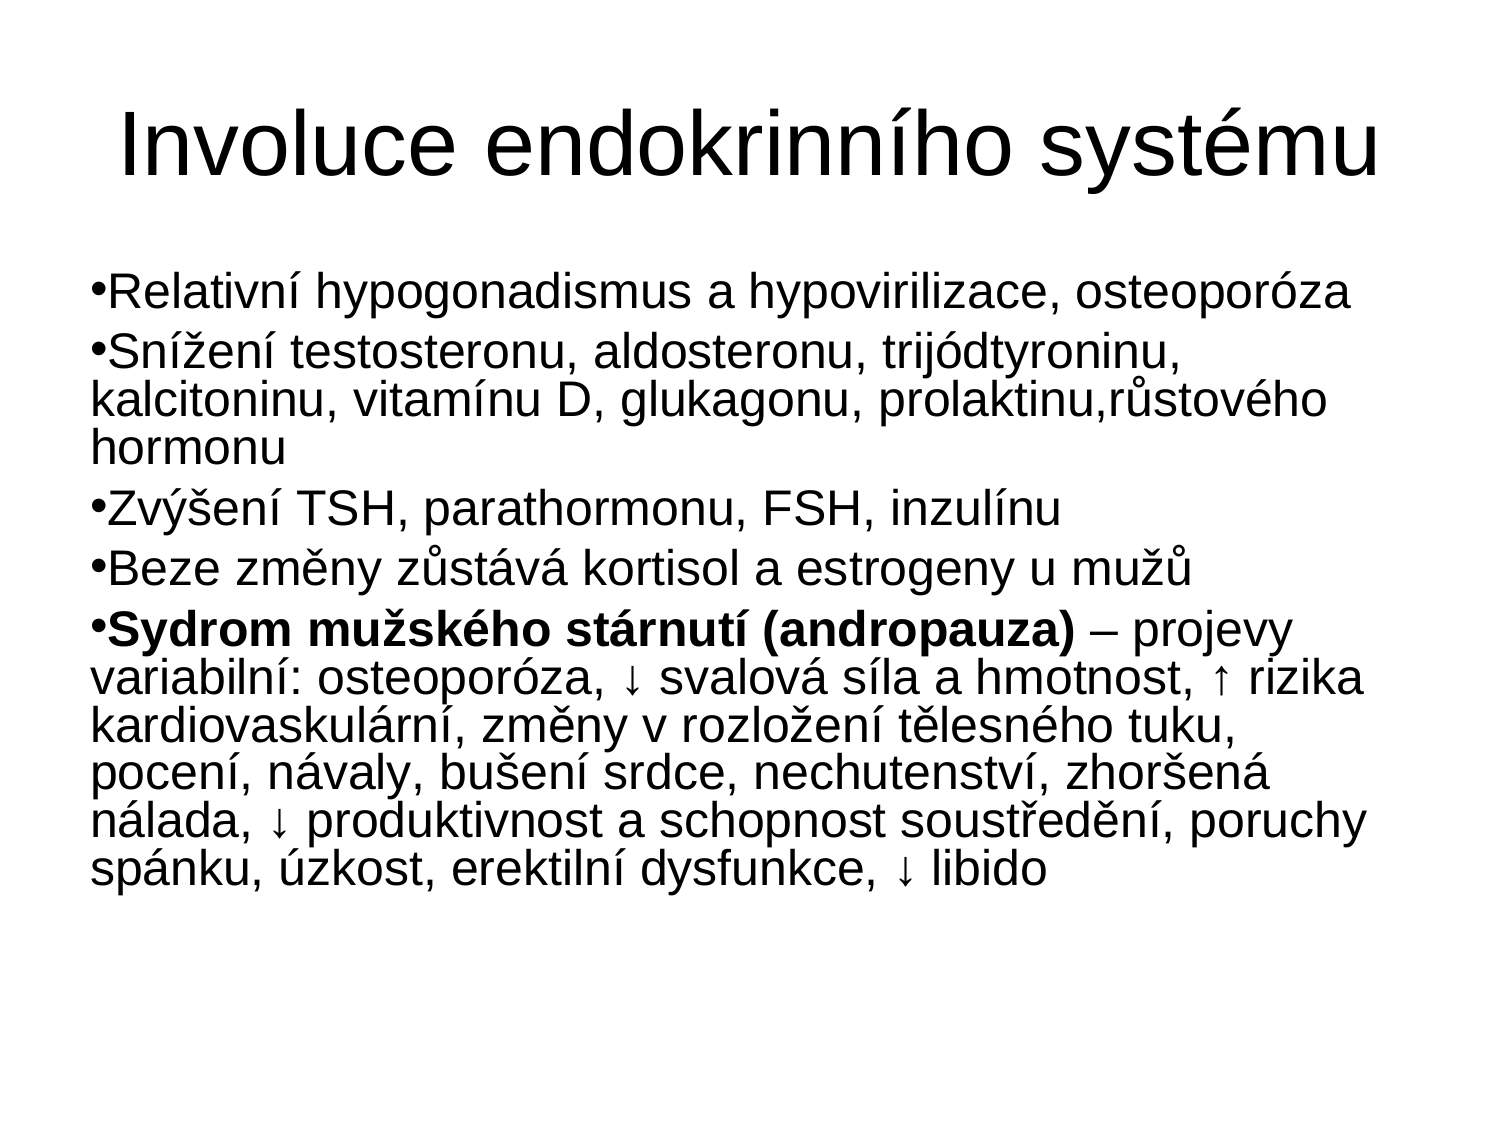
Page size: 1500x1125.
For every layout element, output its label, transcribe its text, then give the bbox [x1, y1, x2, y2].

list Relativní hypogonadismus a hypovirilizace, osteoporóza Snížení testosteronu, aldosteronu, trijódtyroninu, kalcitoninu, vitamínu D, glukagonu, prolaktinu,růstového hormonu Zvýšení TSH, parathormonu, FSH, inzulínu Beze změny zůstává kortisol a estrogeny u mužů Sydrom mužského stárnutí (andropauza) – projevy variabilní: osteoporóza, ↓ svalová síla a hmotnost, ↑ rizika kardiovaskulární, změny v rozložení tělesného tuku, pocení, návaly, bušení srdce, nechutenství, zhoršená nálada, ↓ produktivnost a schopnost soustředění, poruchy spánku, úzkost, erektilní dysfunkce, ↓ libido [75, 262, 1426, 1005]
title Involuce endokrinního systému [75, 45, 1426, 233]
